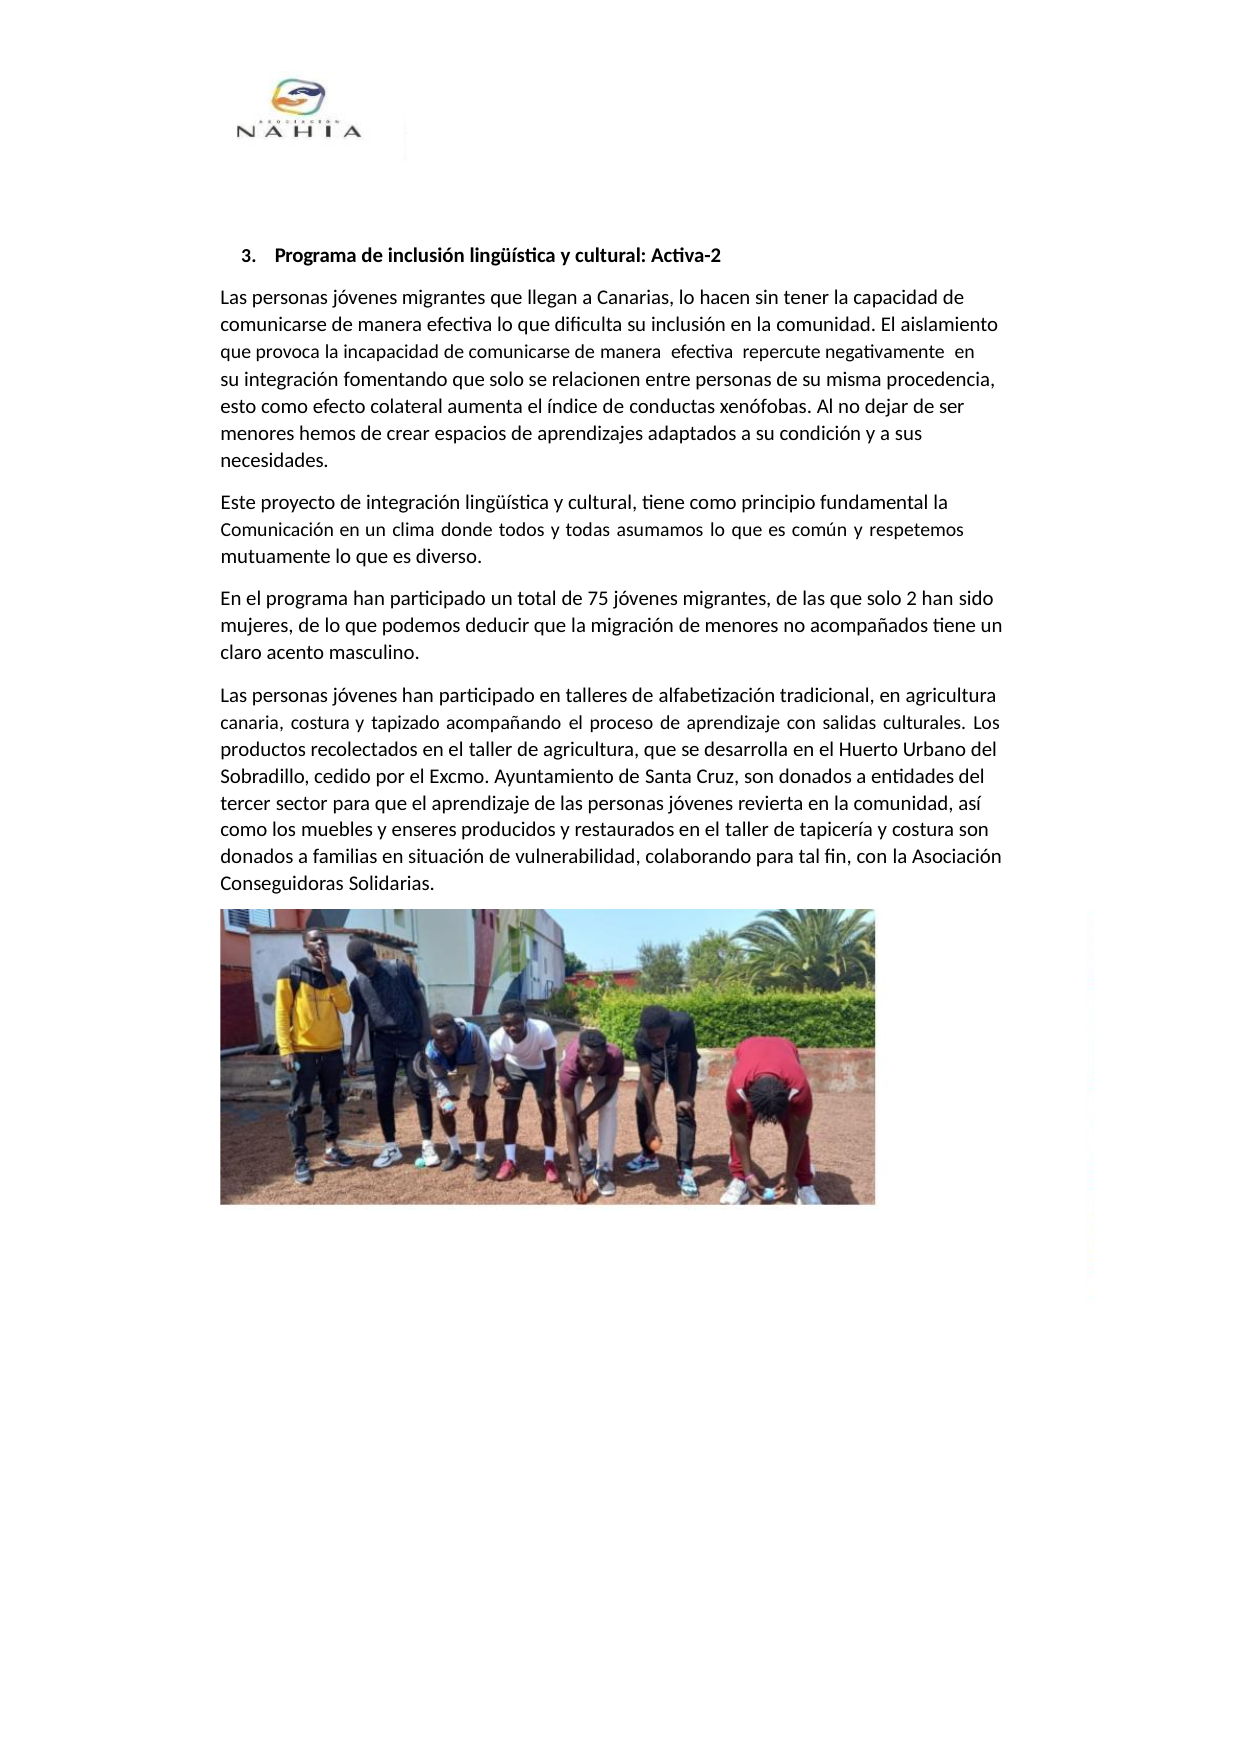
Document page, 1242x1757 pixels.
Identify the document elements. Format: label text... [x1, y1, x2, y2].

text_box Este proyecto de integración lingüística y cultural, tiene como principio fundamental la Comunicación en un clima donde todos y todas asumamos lo que es común y respetemos mutuamente lo que es diverso. [220, 488, 986, 568]
text_box En el programa han participado un total de 75 jóvenes migrantes, de las que solo 2 han sido mujeres, de lo que podemos deducir que la migración de menores no acompañados tiene un claro acento masculino. [220, 584, 1024, 664]
text_box Las personas jóvenes migrantes que llegan a Canarias, lo hacen sin tener la capacidad de comunicarse de manera efectiva lo que dificulta su inclusión en la comunidad. El aislamiento que provoca la incapacidad de comunicarse de manera efectiva repercute negativamente en su integración fomentando que solo se relacionen entre personas de su misma procedencia, esto como efecto colateral aumenta el índice de conductas xenófobas. Al no dejar de ser menores hemos de crear espacios de aprendizajes adaptados a su condición y a sus necesidades. [220, 283, 1018, 472]
text_box 3. Programa de inclusión lingüística y cultural: Activa-2 [241, 241, 742, 267]
text_box Las personas jóvenes han participado en talleres de alfabetización tradicional, en agricultura canaria, costura y tapizado acompañando el proceso de aprendizaje con salidas culturales. Los productos recolectados en el taller de agricultura, que se desarrolla en el Huerto Urbano del Sobradillo, cedido por el Excmo. Ayuntamiento de Santa Cruz, son donados a entidades del tercer sector para que el aprendizaje de las personas jóvenes revierta en la comunidad, así como los muebles y enseres producidos y restaurados en el taller de tapicería y costura son donados a familias en situación de vulnerabilidad, colaborando para tal fin, con la Asociación Conseguidoras Solidarias. [220, 681, 1029, 895]
text_box [220, 909, 1095, 1304]
text_box [236, 71, 407, 164]
